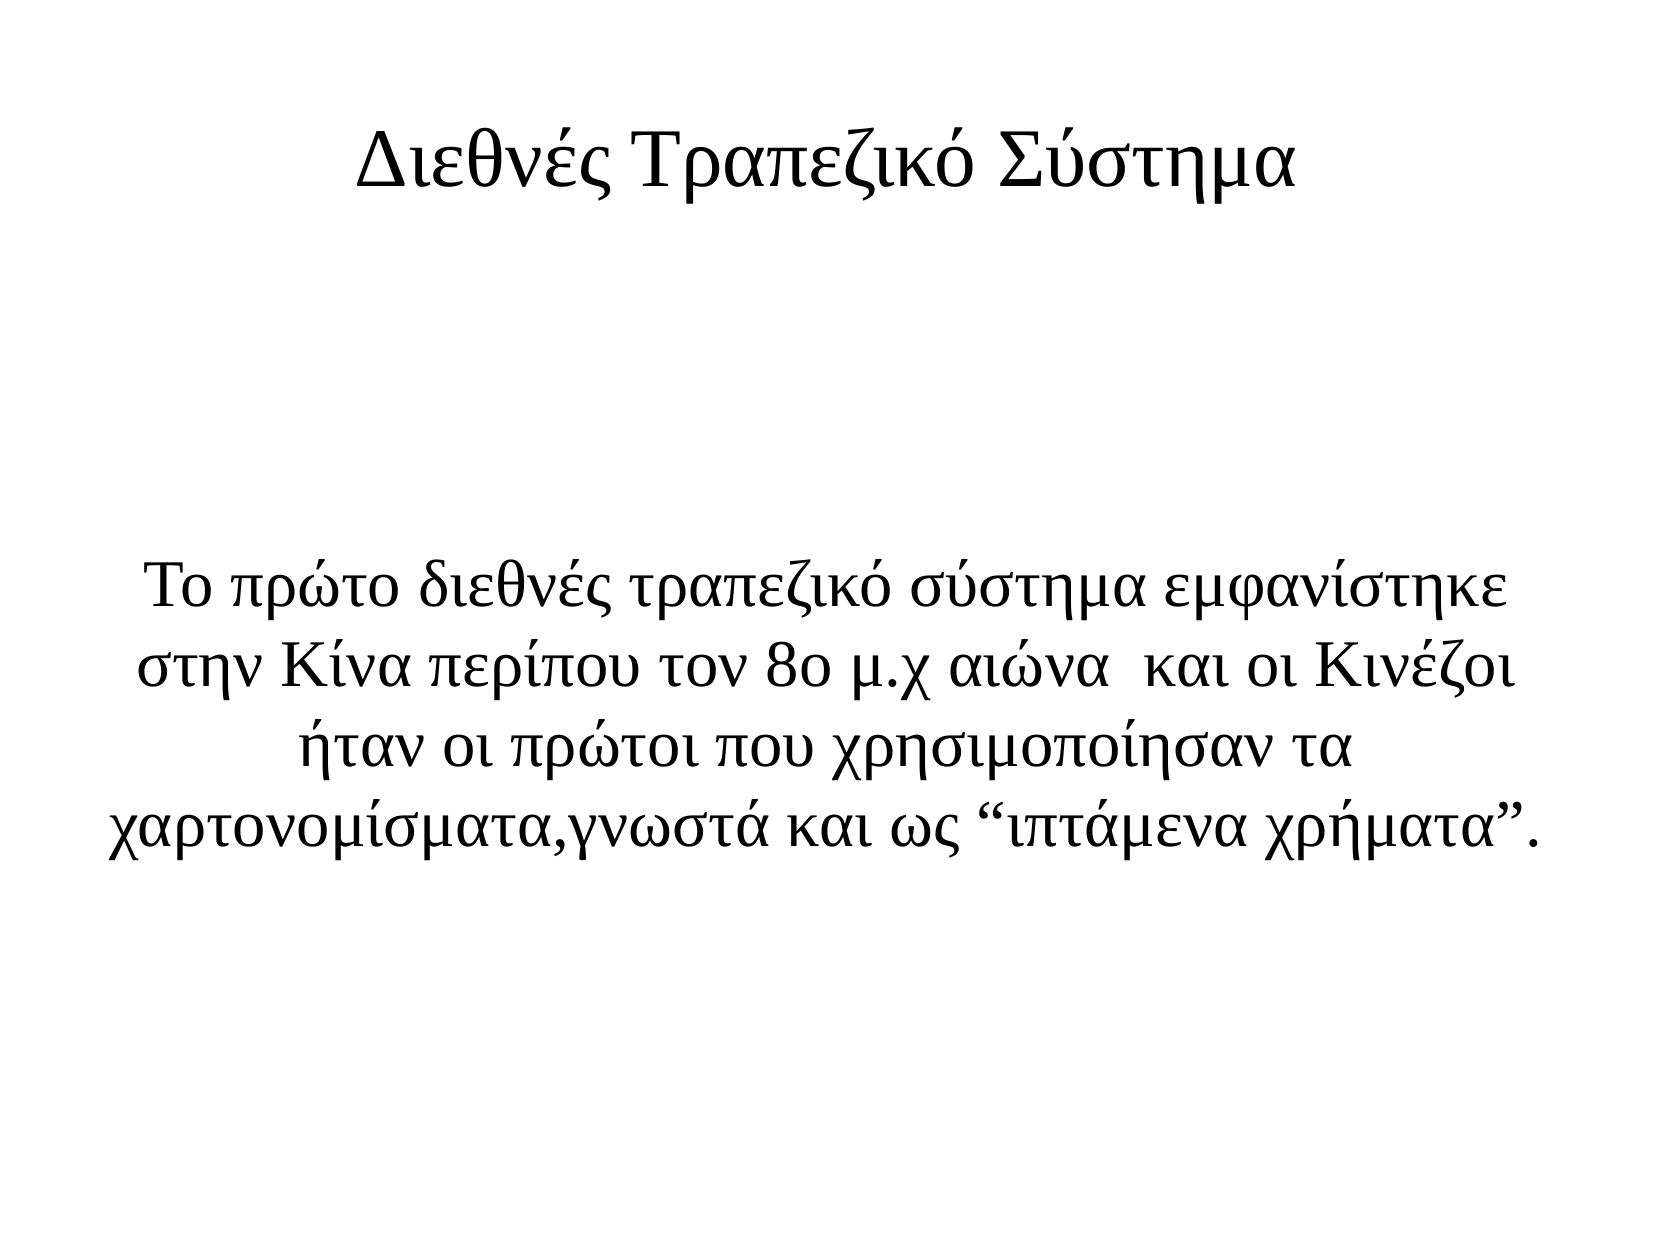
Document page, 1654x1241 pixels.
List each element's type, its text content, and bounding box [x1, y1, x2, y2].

subtitle Το πρώτο διεθνές τραπεζικό σύστημα εμφανίστηκε στην Κίνα περίπου τον 8ο μ.χ αιώνα και οι Κινέζοι ήταν οι πρώτοι που χρησιμοποίησαν τα χαρτονομίσματα,γνωστά και ως “ιπτάμενα χρήματα”. [82, 297, 1571, 1102]
title Διεθνές Τραπεζικό Σύστημα [82, 56, 1571, 250]
